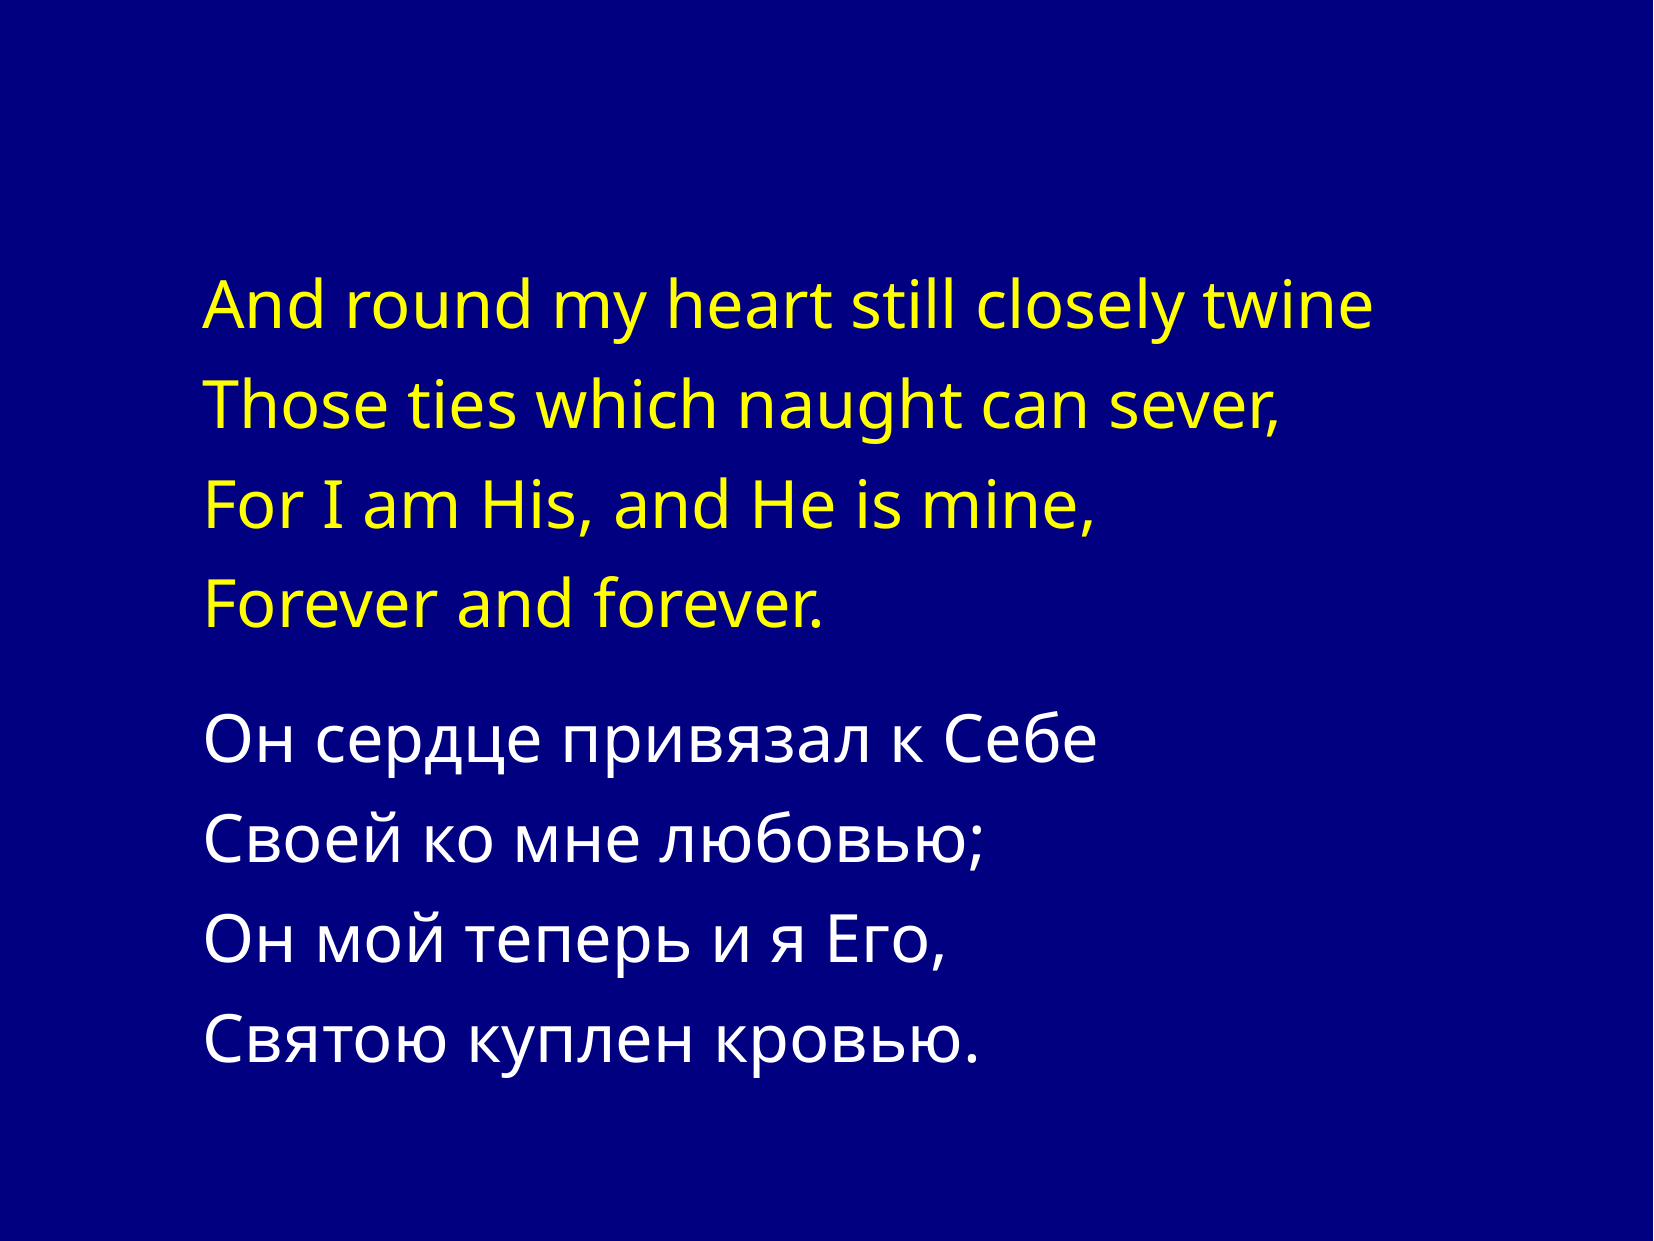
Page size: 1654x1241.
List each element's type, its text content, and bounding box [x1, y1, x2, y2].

text_box And round my heart still closely twine Those ties which naught can sever, For I am His, and He is mine, Forever and forever. [75, 150, 1576, 638]
text_box Он сердце привязал к Себе Своей ко мне любовью; Он мой теперь и я Его, Святою куплен кровью. [75, 675, 1576, 1163]
